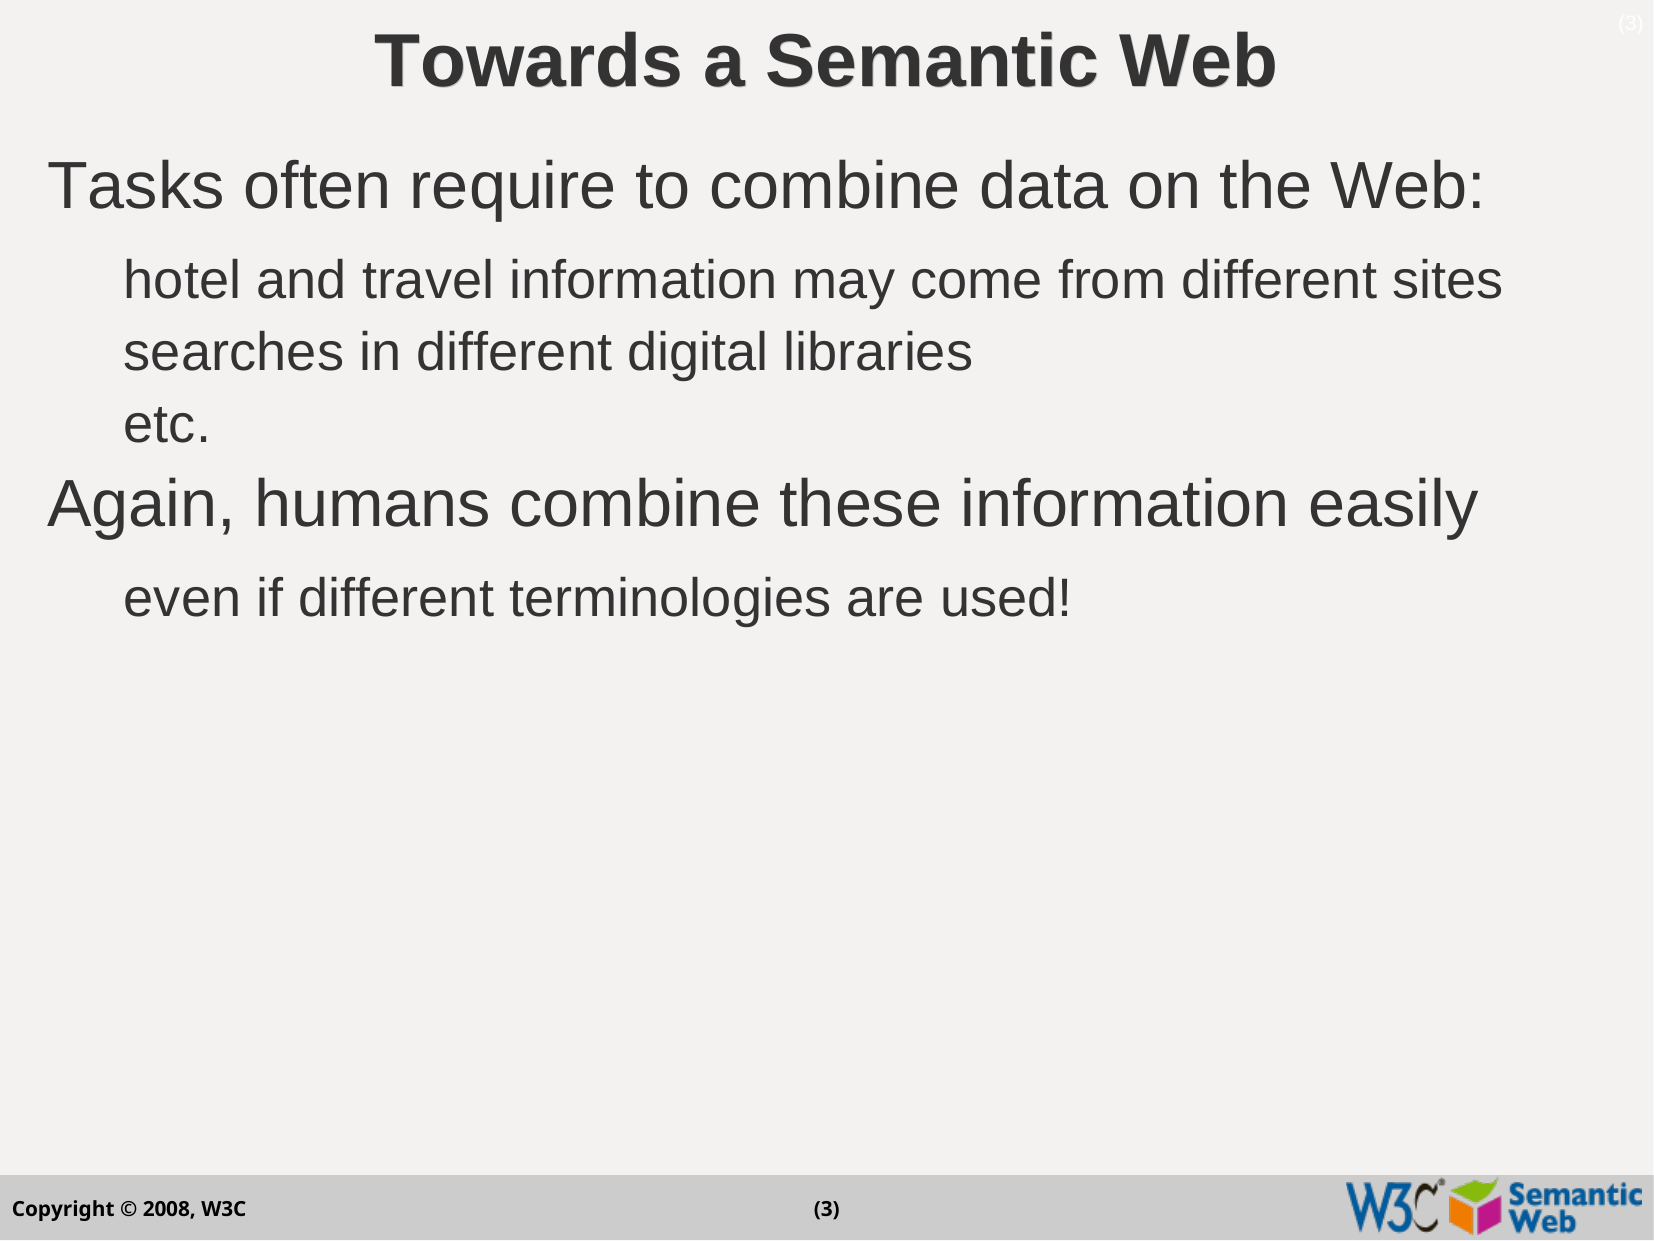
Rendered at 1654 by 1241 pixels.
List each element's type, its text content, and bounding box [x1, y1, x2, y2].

picture [1346, 1175, 1642, 1235]
list Tasks often require to combine data on the Web: hotel and travel information may come from different sites searches in different digital libraries etc. Again, humans combine these information easily even if different terminologies are used! [29, 147, 1624, 1134]
title Towards a Semantic Web [0, 0, 1654, 119]
